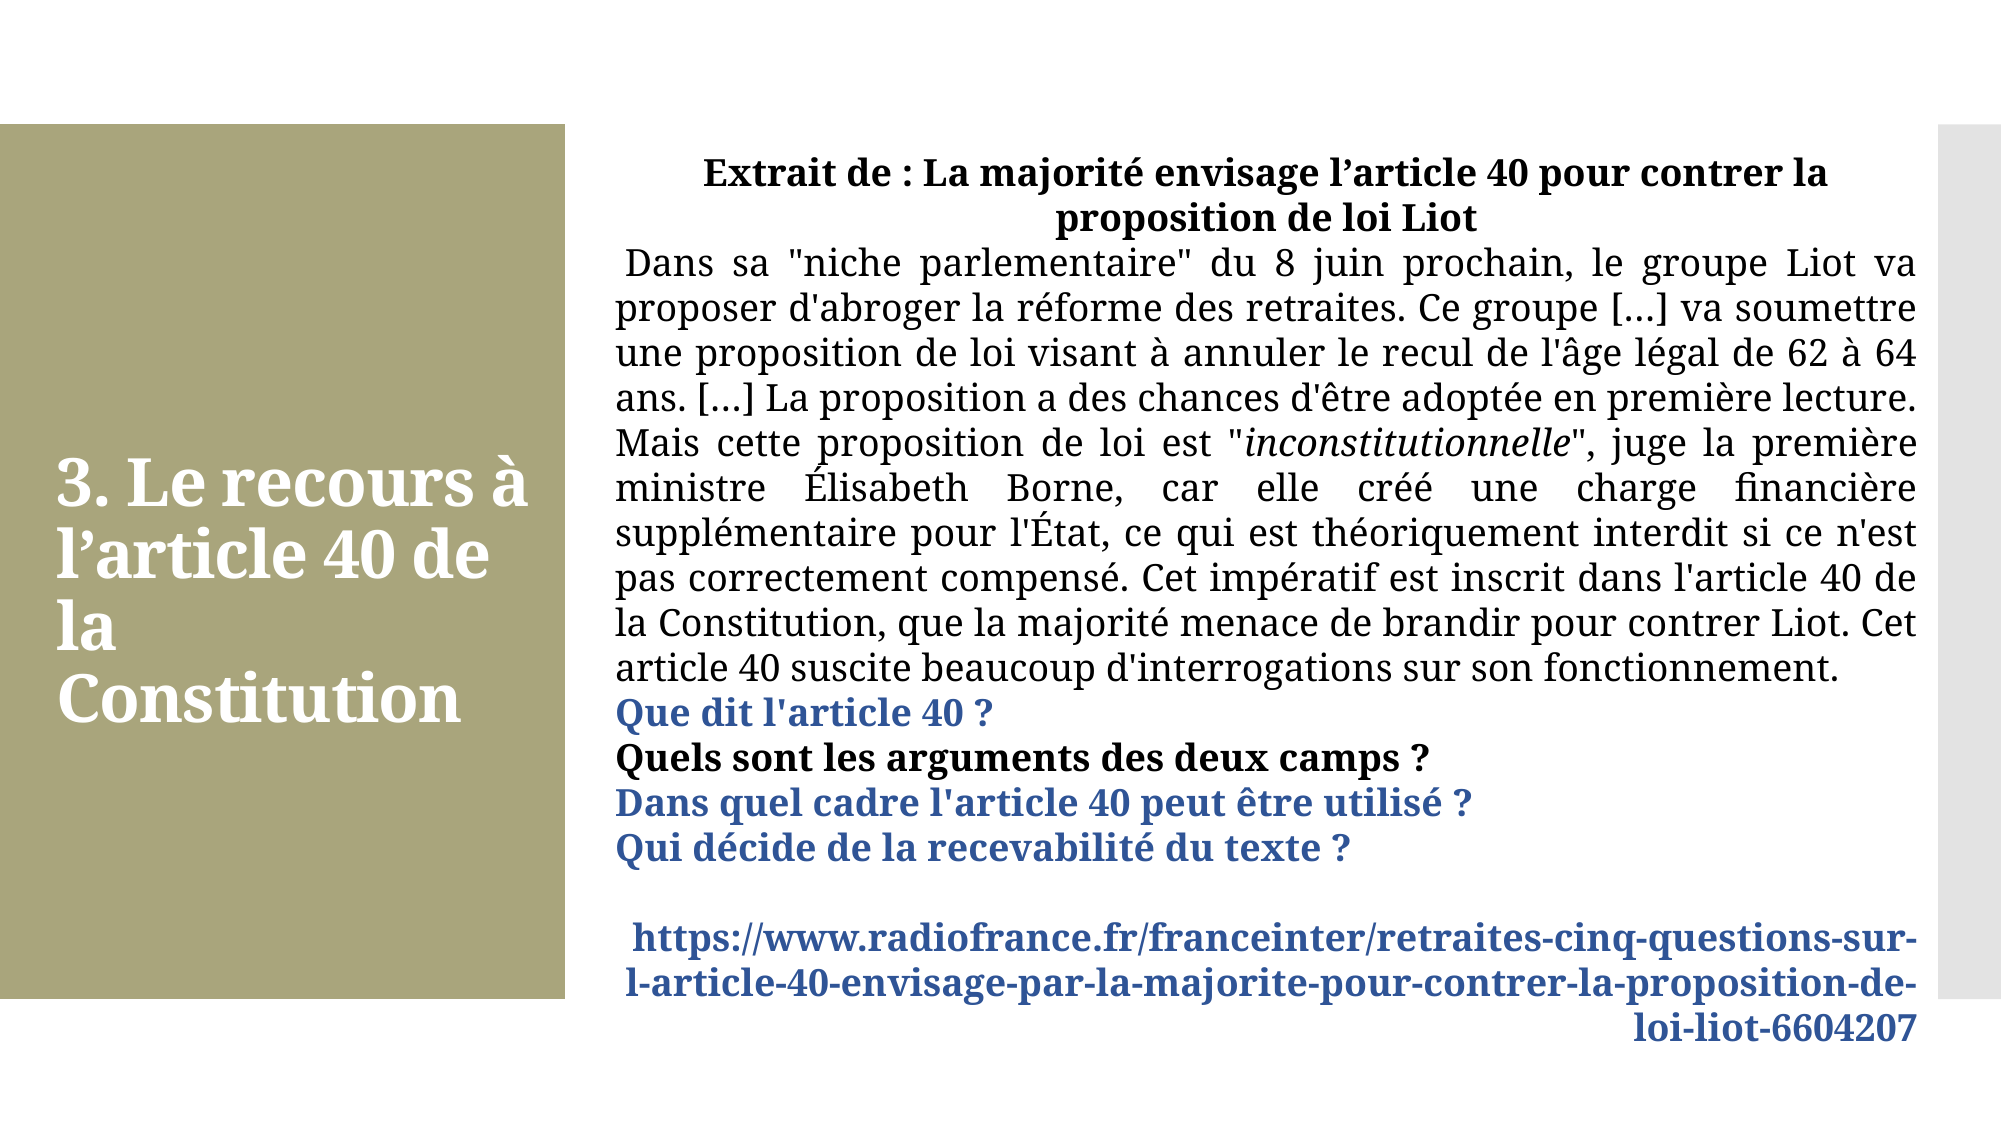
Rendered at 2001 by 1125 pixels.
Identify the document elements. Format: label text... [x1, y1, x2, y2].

text_box Extrait de : La majorité envisage l’article 40 pour contrer la proposition de loi Liot Dans sa "niche parlementaire" du 8 juin prochain, le groupe Liot va proposer d'abroger la réforme des retraites. Ce groupe […] va soumettre une proposition de loi visant à annuler le recul de l'âge légal de 62 à 64 ans. […] La proposition a des chances d'être adoptée en première lecture. Mais cette proposition de loi est "inconstitutionnelle", juge la première ministre Élisabeth Borne, car elle créé une charge financière supplémentaire pour l'État, ce qui est théoriquement interdit si ce n'est pas correctement compensé. Cet impératif est inscrit dans l'article 40 de la Constitution, que la majorité menace de brandir pour contrer Liot. Cet article 40 suscite beaucoup d'interrogations sur son fonctionnement. Que dit l'article 40 ? Quels sont les arguments des deux camps ? Dans quel cadre l'article 40 peut être utilisé ? Qui décide de la recevabilité du texte ? https://www.radiofrance.fr/franceinter/retraites-cinq-questions-sur-l-article-40-envisage-par-la-majorite-pour-contrer-la-proposition-de-loi-liot-6604207 [600, 141, 1934, 1012]
title 3. Le recours à l’article 40 de la Constitution [41, 184, 549, 940]
